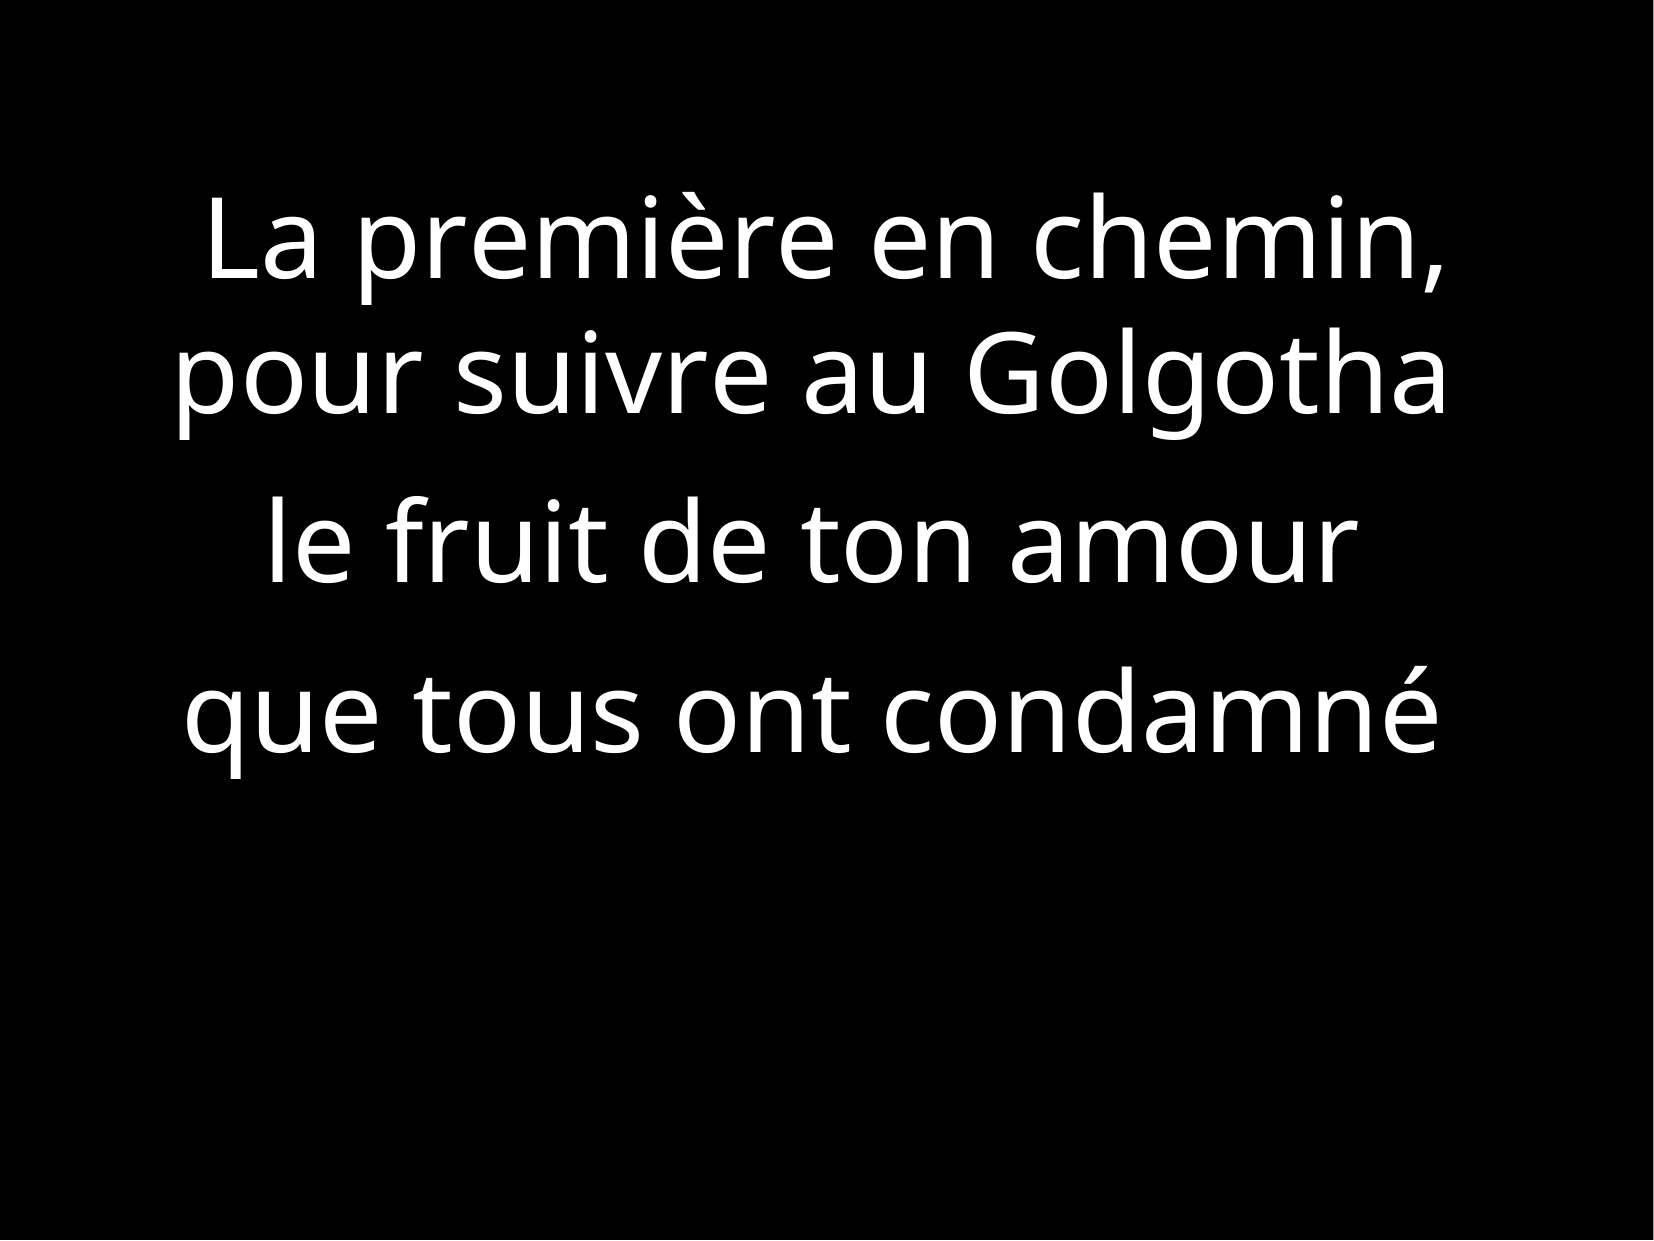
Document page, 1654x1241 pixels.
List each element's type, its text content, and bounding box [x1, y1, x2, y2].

list La première en chemin, pour suivre au Golgotha le fruit de ton amour que tous ont condamné [82, 99, 1571, 1108]
